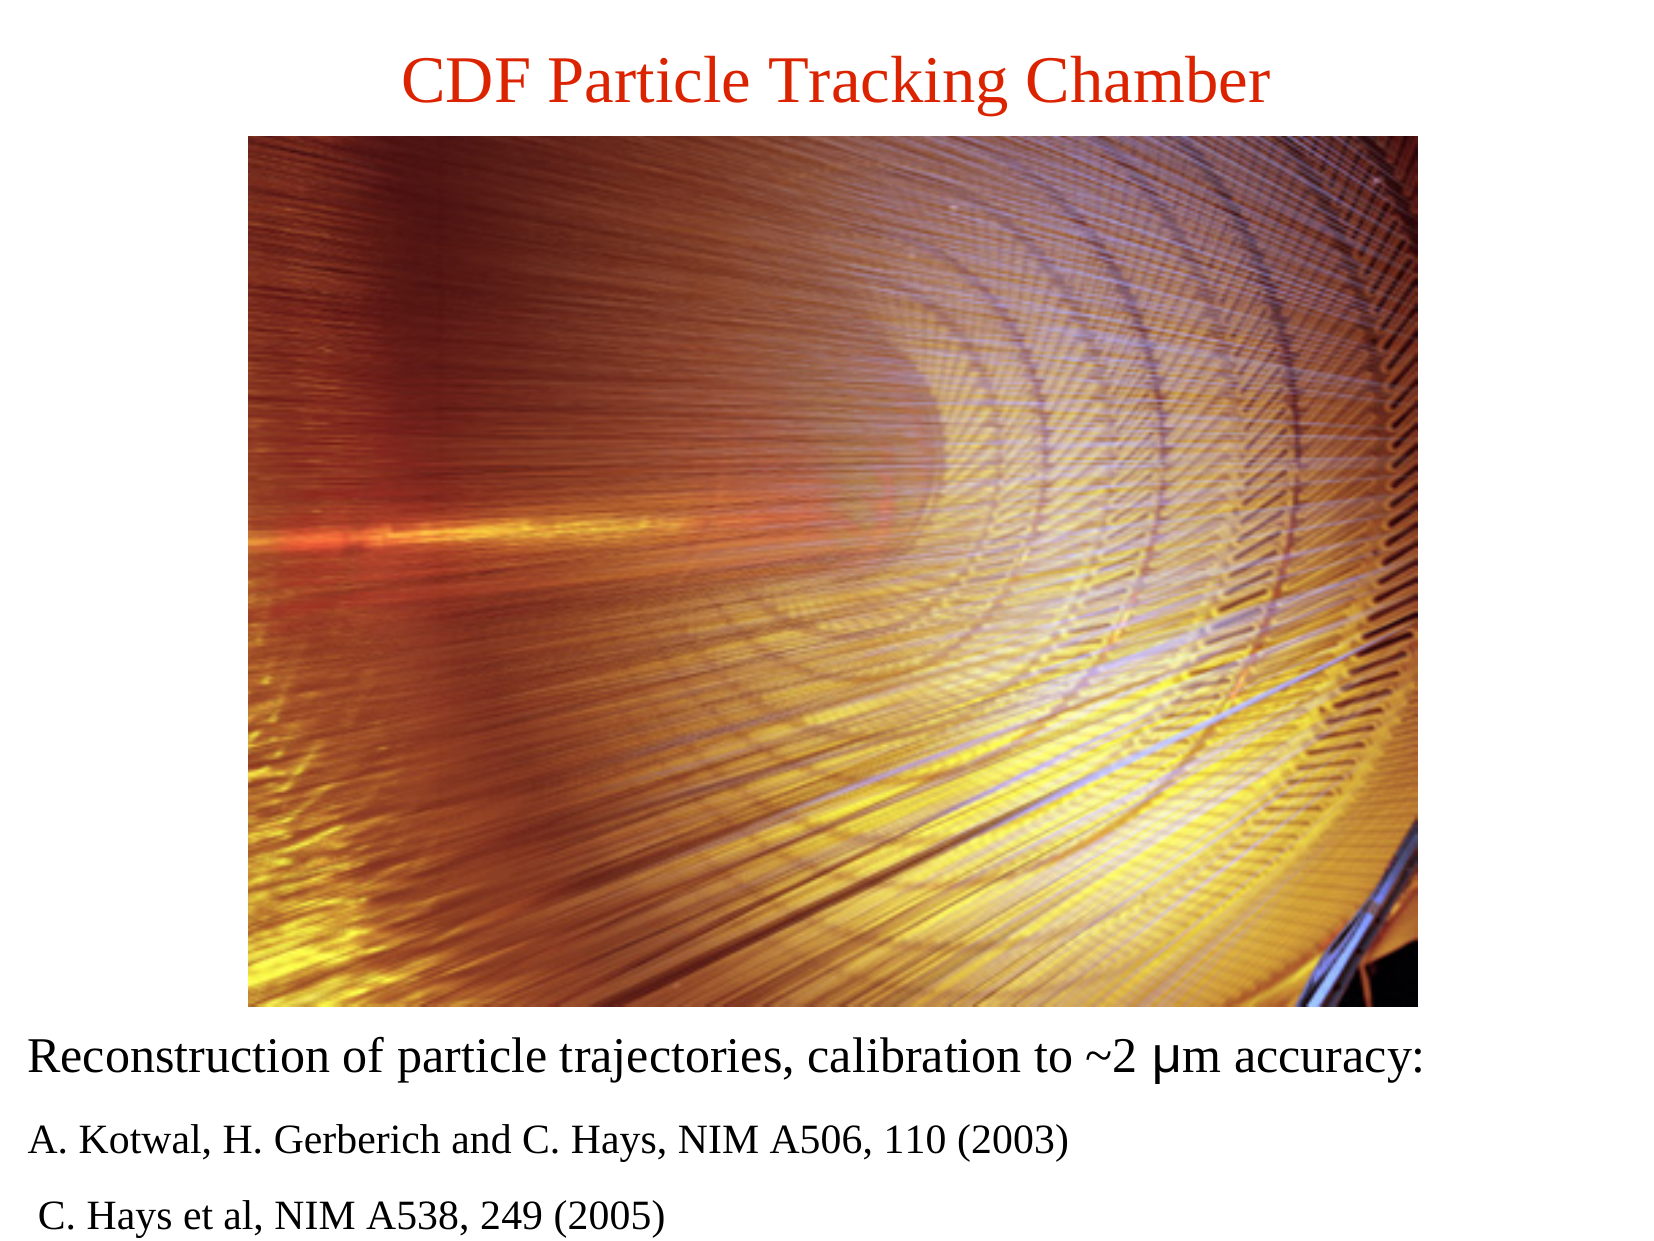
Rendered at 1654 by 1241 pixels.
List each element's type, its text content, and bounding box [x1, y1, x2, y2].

picture [248, 136, 1418, 1007]
title CDF Particle Tracking Chamber [121, 8, 1534, 147]
text_box Reconstruction of particle trajectories, calibration to ~2 μm accuracy: A. Kotwal, H. Gerberich and C. Hays, NIM A506, 110 (2003) C. Hays et al, NIM A538, 249 (2005) [27, 1018, 1654, 1231]
